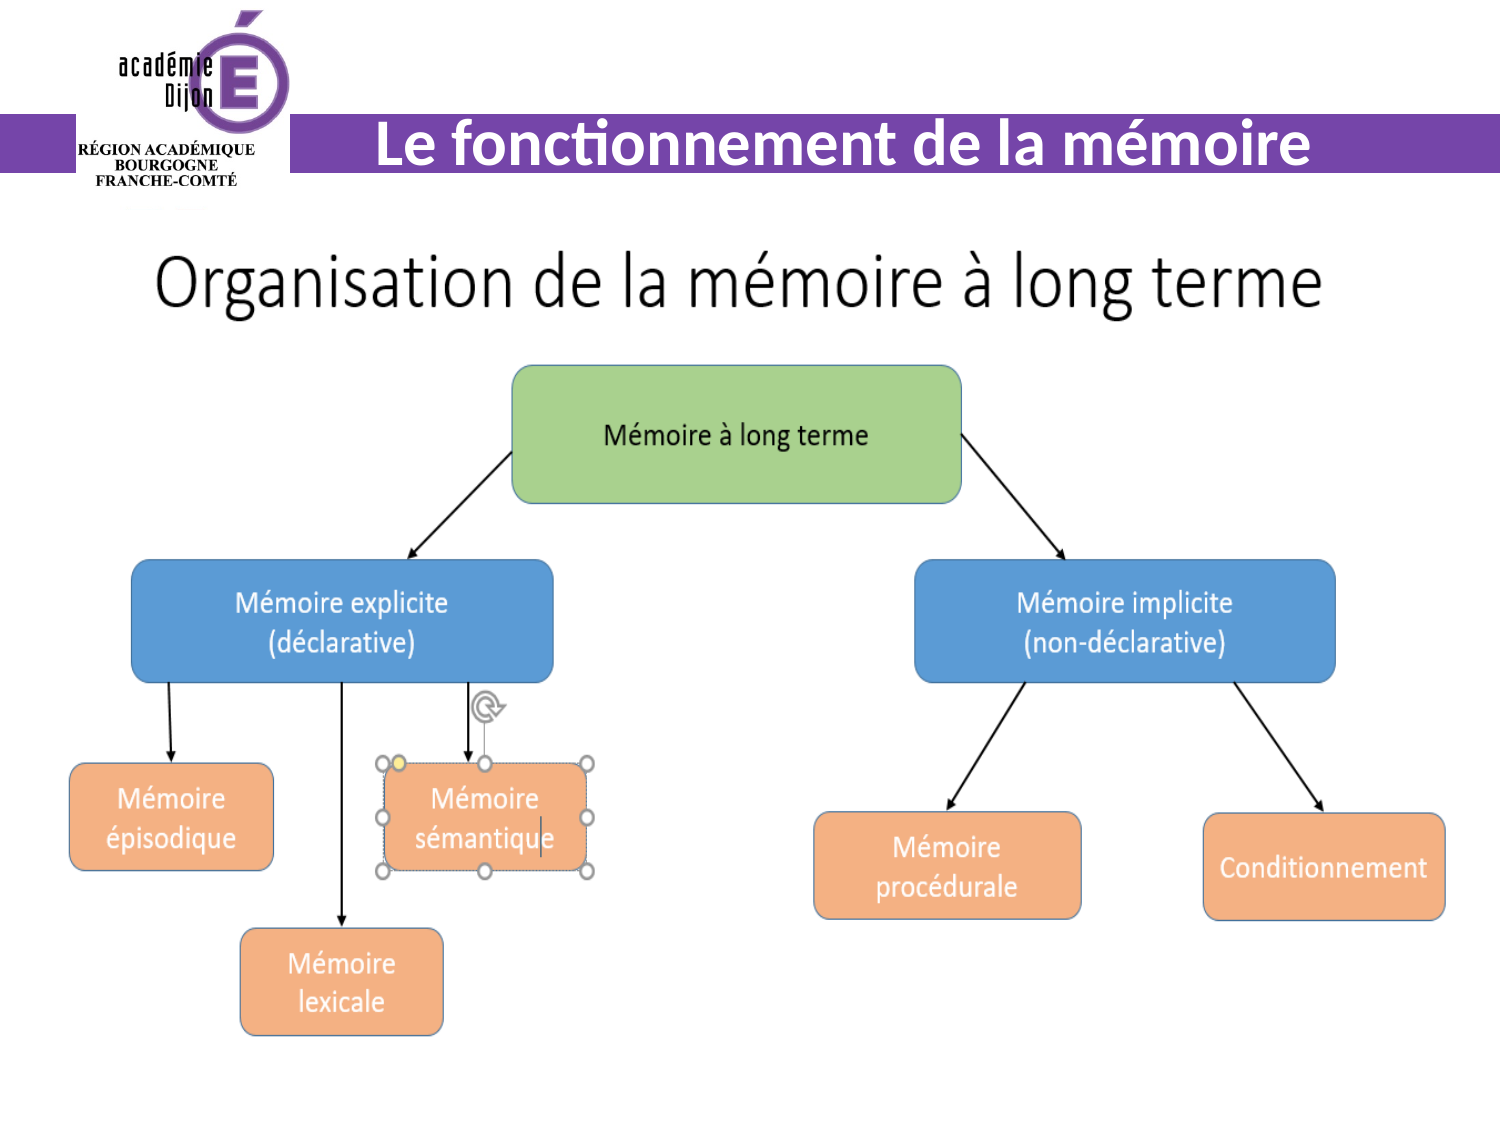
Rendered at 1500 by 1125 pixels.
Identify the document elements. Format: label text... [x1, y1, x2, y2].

picture [30, 210, 1458, 1117]
title Le fonctionnement de la mémoire [360, 45, 1426, 210]
